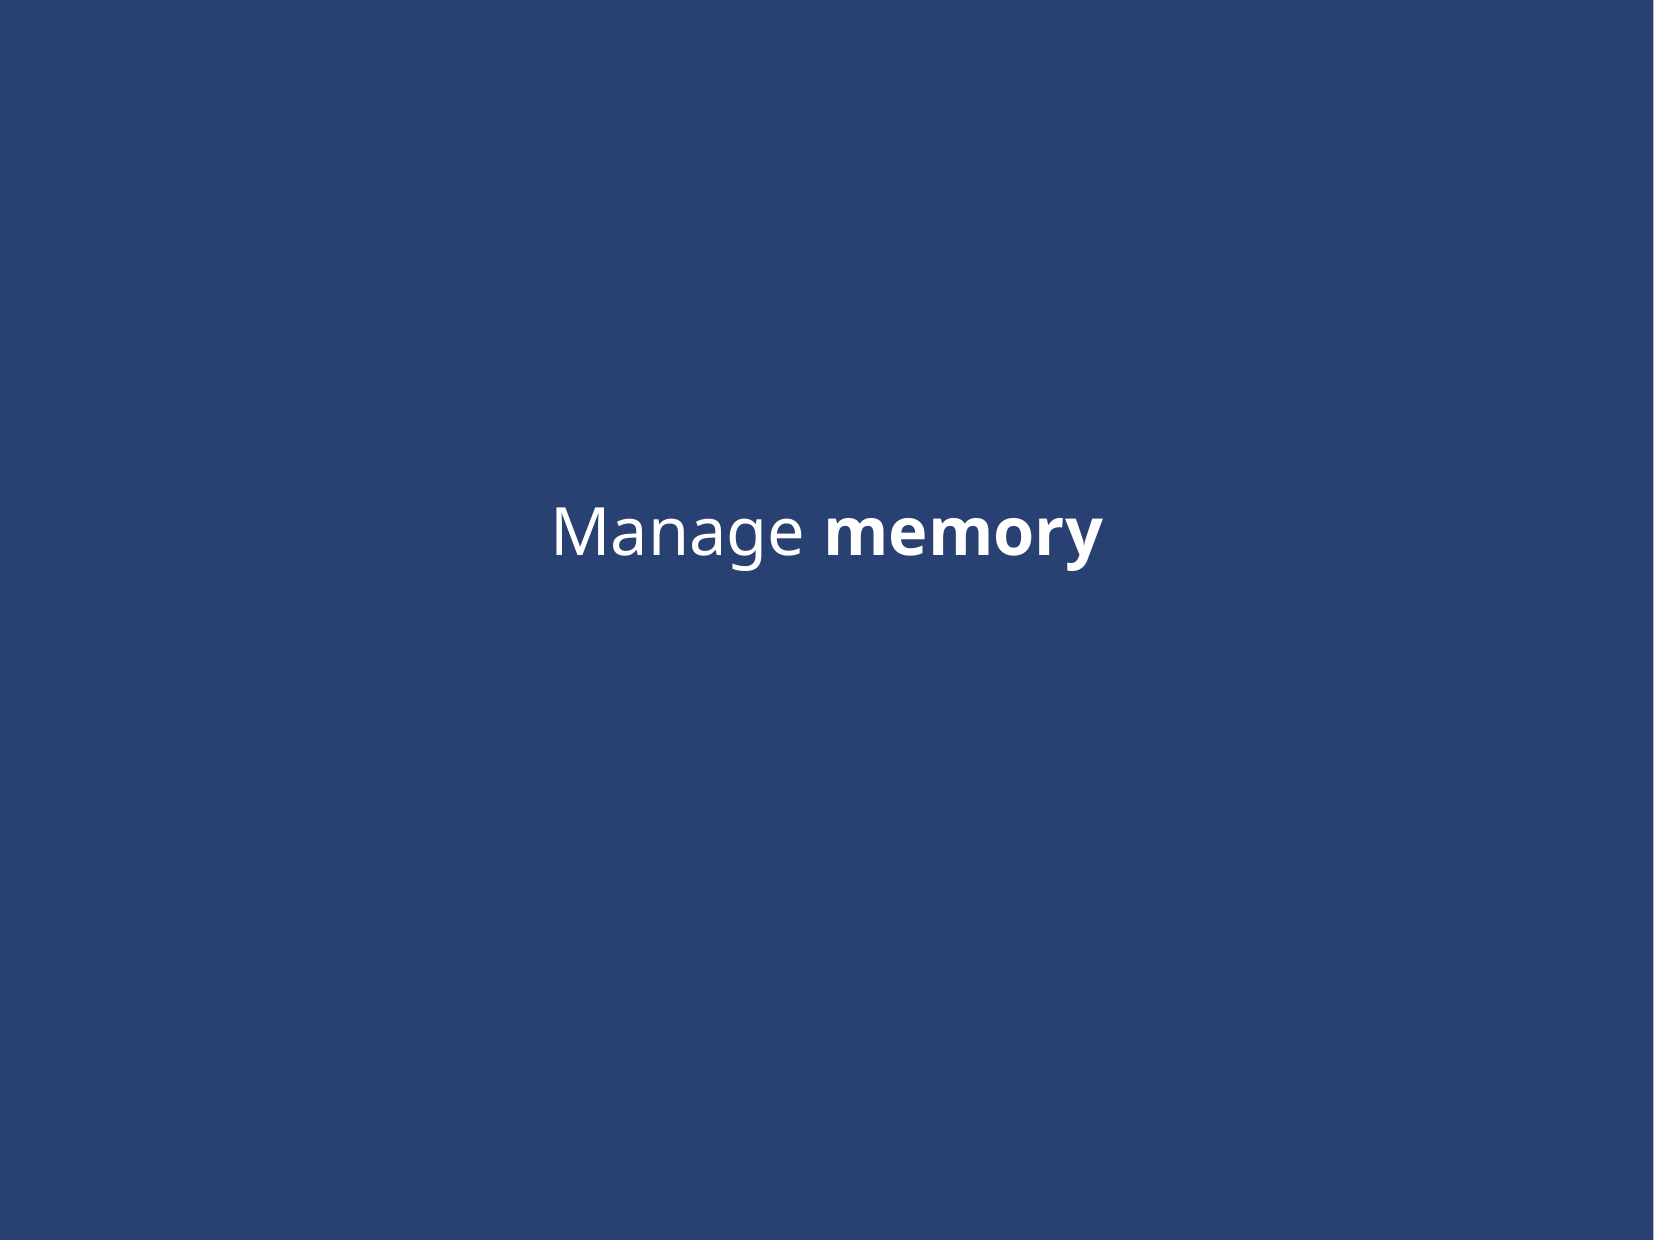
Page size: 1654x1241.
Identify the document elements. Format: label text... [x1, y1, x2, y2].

subtitle Manage memory [82, 49, 1571, 1109]
